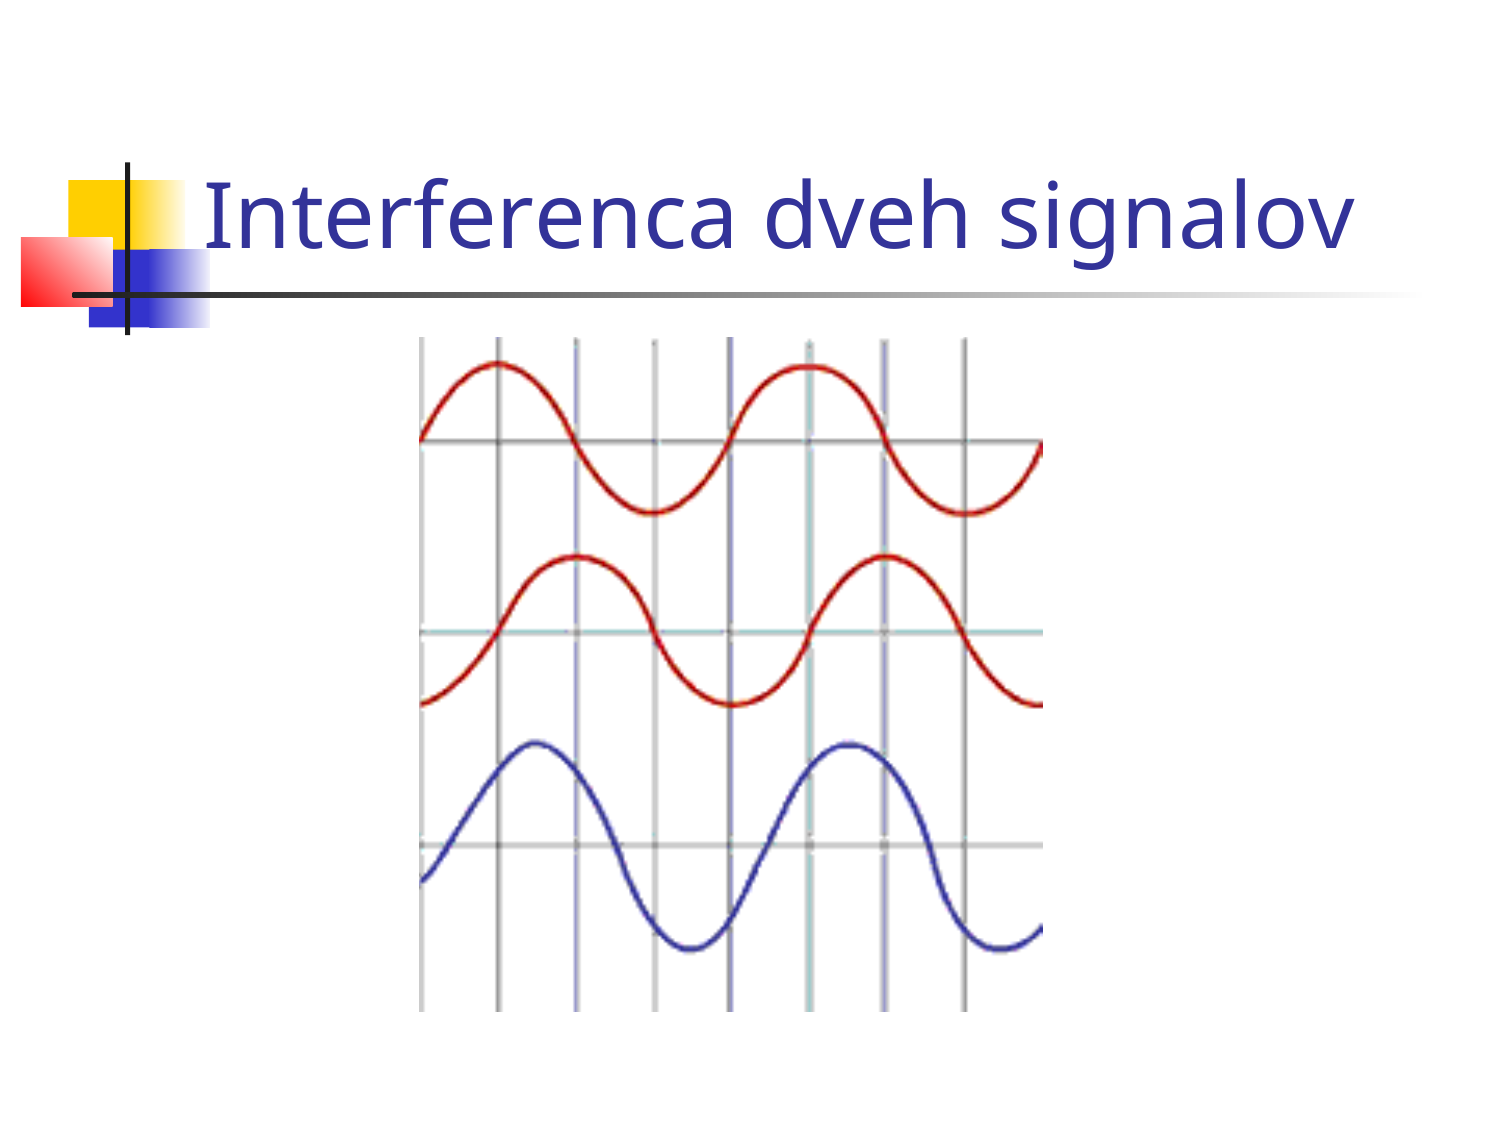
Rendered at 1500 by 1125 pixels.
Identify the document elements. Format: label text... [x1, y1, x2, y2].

title Interferenca dveh signalov [188, 35, 1468, 276]
picture [419, 337, 1043, 1012]
